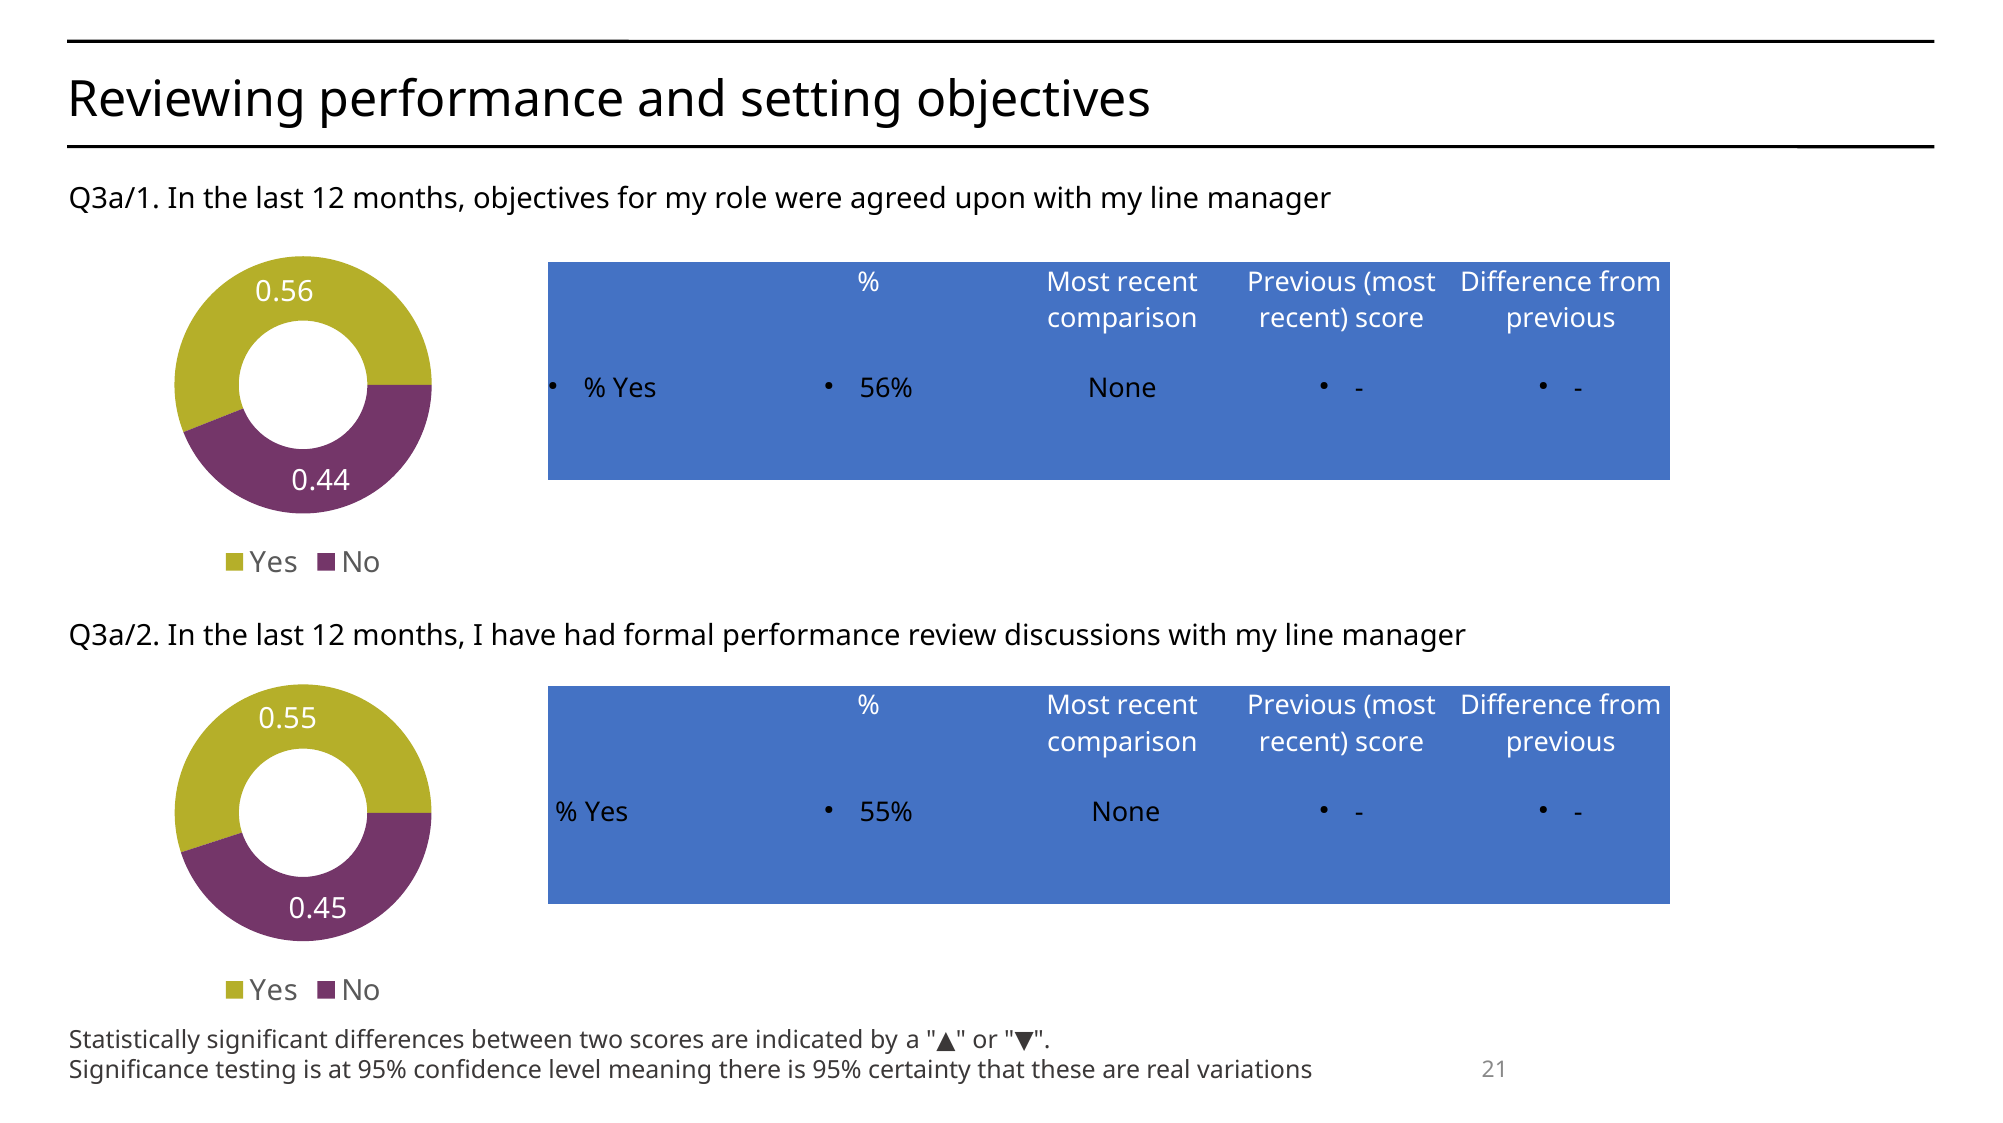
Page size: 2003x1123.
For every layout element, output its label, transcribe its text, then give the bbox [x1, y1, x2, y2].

table_header % [759, 262, 978, 369]
table_header % [759, 686, 978, 792]
table_cell None [1013, 369, 1232, 480]
table_header Previous (most recent) score [1232, 686, 1451, 792]
table_header [978, 686, 1013, 792]
table_header Most recent comparison [1013, 686, 1232, 792]
table_cell - [1232, 792, 1451, 904]
table_cell - [1451, 369, 1670, 480]
text_box Q3a/2. In the last 12 months, I have had formal performance review discussions with my line manager [69, 608, 1586, 651]
text_box Statistically significant differences between two scores are indicated by a "▲" or "▼". Significance testing is at 95% confidence level meaning there is 95% certainty that these are real variations [54, 1015, 1400, 1092]
table_header [978, 262, 1013, 369]
table_cell % Yes [548, 369, 759, 480]
table_cell [978, 369, 1013, 480]
table_header Most recent comparison [1013, 262, 1232, 369]
table_cell 55% [759, 792, 978, 904]
chart [48, 244, 558, 589]
title Reviewing performance and setting objectives [67, 48, 1936, 136]
chart [48, 672, 558, 1017]
text_box 21 [1466, 1039, 1934, 1100]
text_box Q3a/1. In the last 12 months, objectives for my role were agreed upon with my line manager [69, 172, 1634, 215]
table_header [548, 686, 759, 792]
table_header Difference from previous [1451, 262, 1670, 369]
table_cell 56% [759, 369, 978, 480]
table_header Previous (most recent) score [1232, 262, 1451, 369]
table_cell None [1013, 792, 1232, 904]
table_cell [978, 792, 1013, 904]
table_header Difference from previous [1451, 686, 1670, 792]
table_cell - [1232, 369, 1451, 480]
table_cell - [1451, 792, 1670, 904]
table_header [548, 262, 759, 369]
table_cell % Yes [548, 792, 759, 904]
